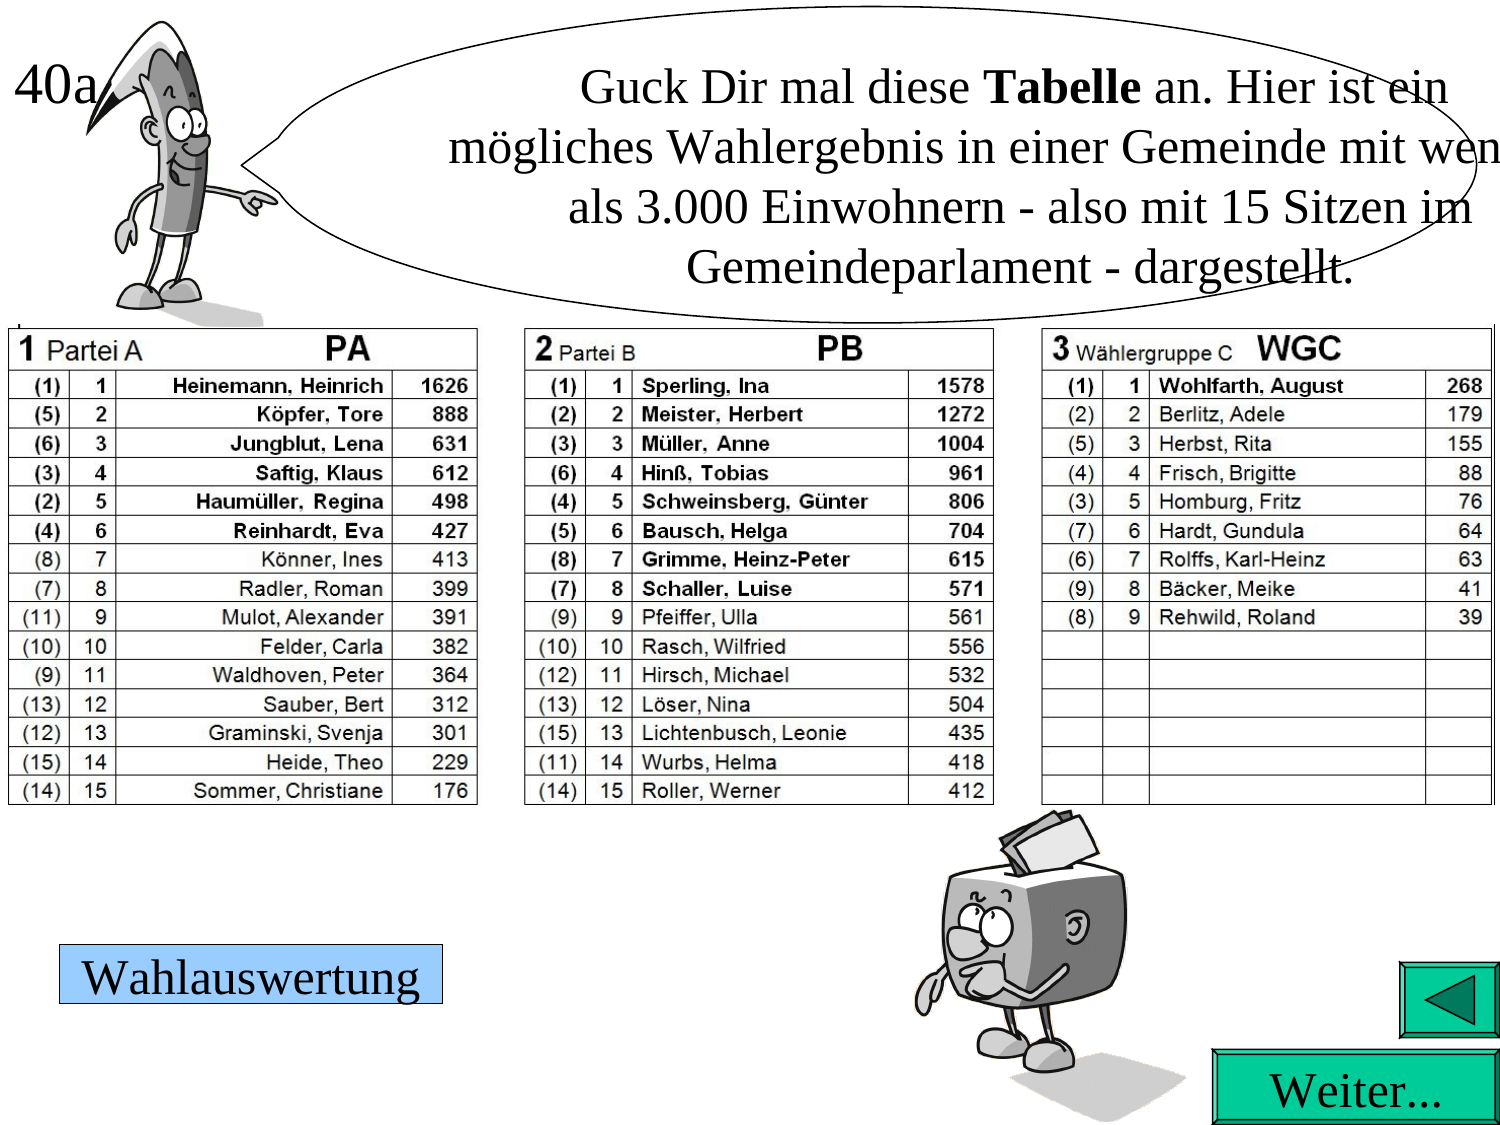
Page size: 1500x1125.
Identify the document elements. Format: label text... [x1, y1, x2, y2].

text_box Guck Dir mal diese Tabelle an. Hier ist ein mögliches Wahlergebnis in einer Gemeinde mit weniger als 3.000 Einwohnern - also mit 15 Sitzen im Gemeindeparlament - dargestellt. [284, 6, 1477, 323]
text_box Weiter... [1218, 1055, 1495, 1119]
picture [5, 13, 1495, 1122]
text_box Wahlauswertung [59, 944, 443, 1004]
text_box 40a [0, 37, 82, 138]
